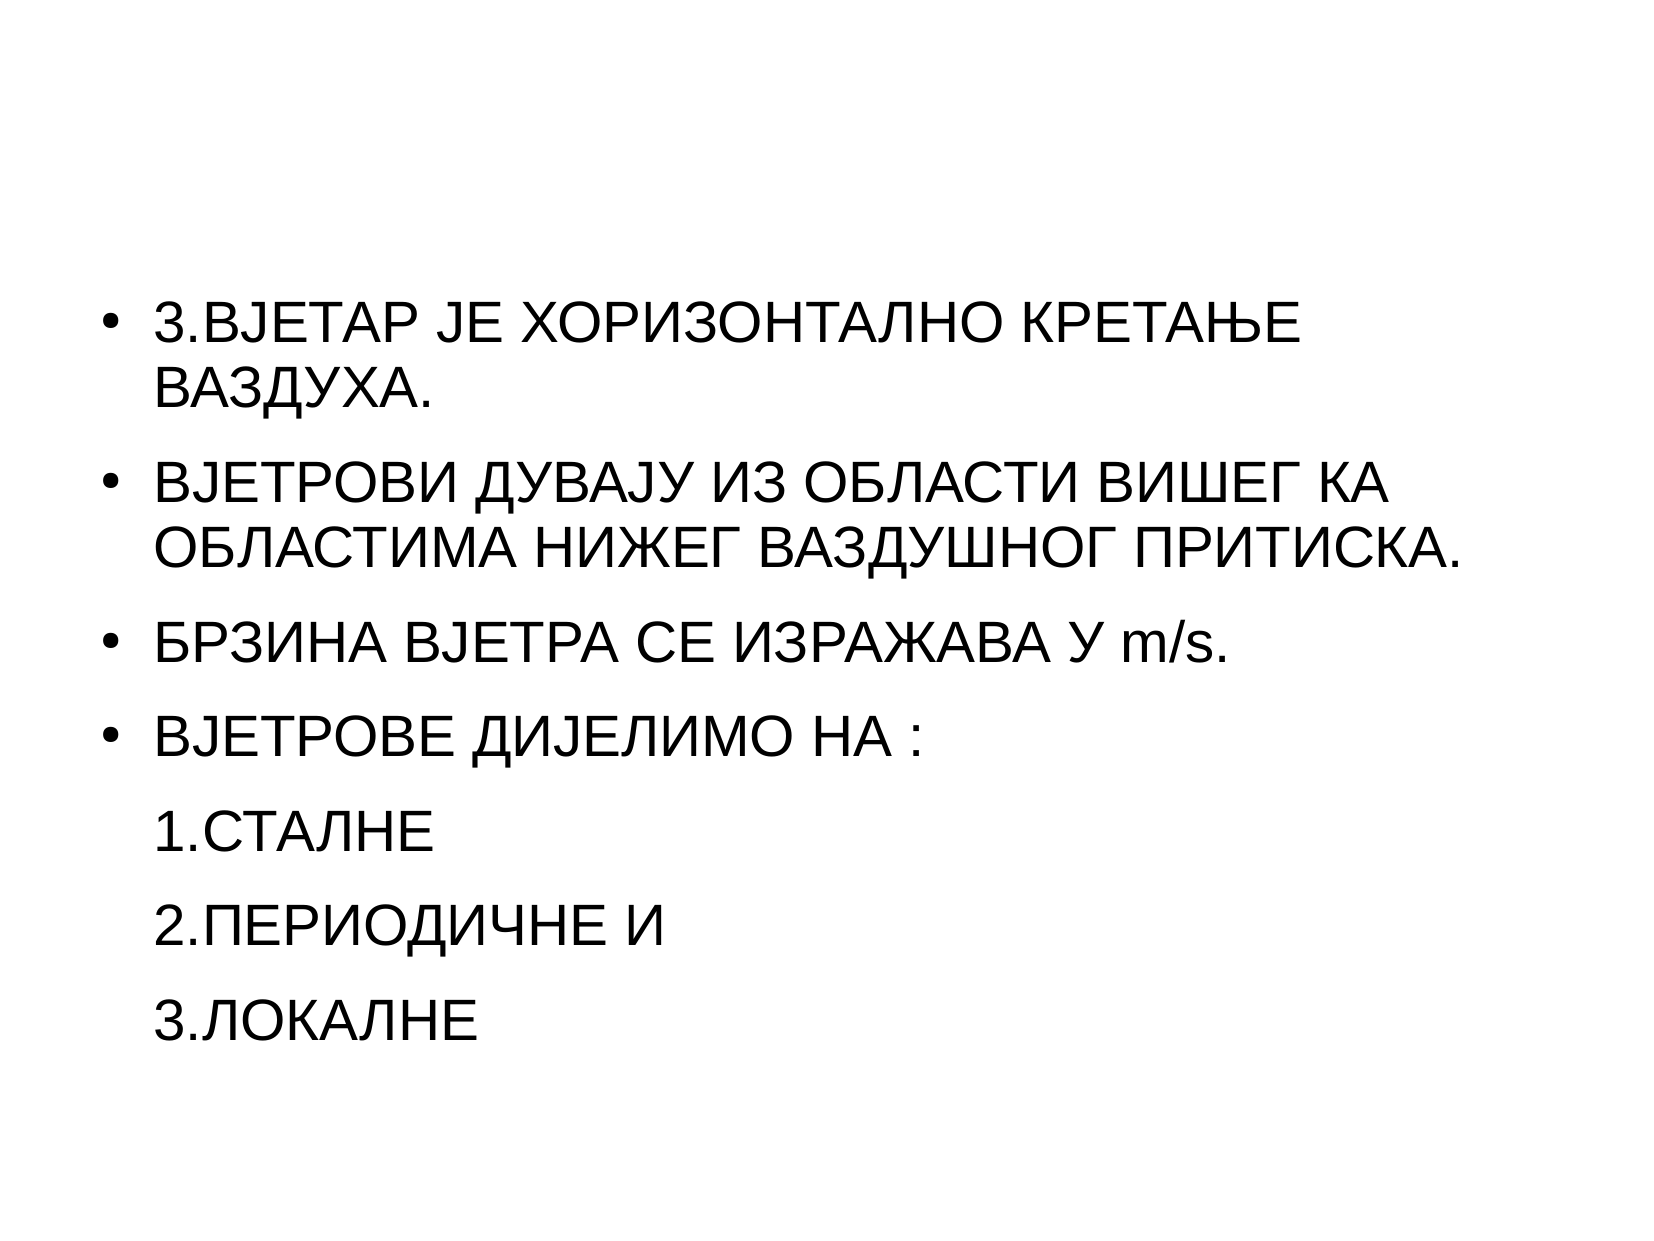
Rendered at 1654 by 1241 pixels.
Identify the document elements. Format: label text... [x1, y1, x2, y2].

list 3.ВЈЕТАР ЈЕ ХОРИЗОНТАЛНО КРЕТАЊЕ ВАЗДУХА. ВЈЕТРОВИ ДУВАЈУ ИЗ ОБЛАСТИ ВИШЕГ КА ОБЛАСТИМА НИЖЕГ ВАЗДУШНОГ ПРИТИСКА. БРЗИНА ВЈЕТРА СЕ ИЗРАЖАВА У m/s. ВЈЕТРОВЕ ДИЈЕЛИМО НА : 1.СТАЛНЕ 2.ПЕРИОДИЧНЕ И 3.ЛОКАЛНЕ [82, 290, 1571, 1109]
